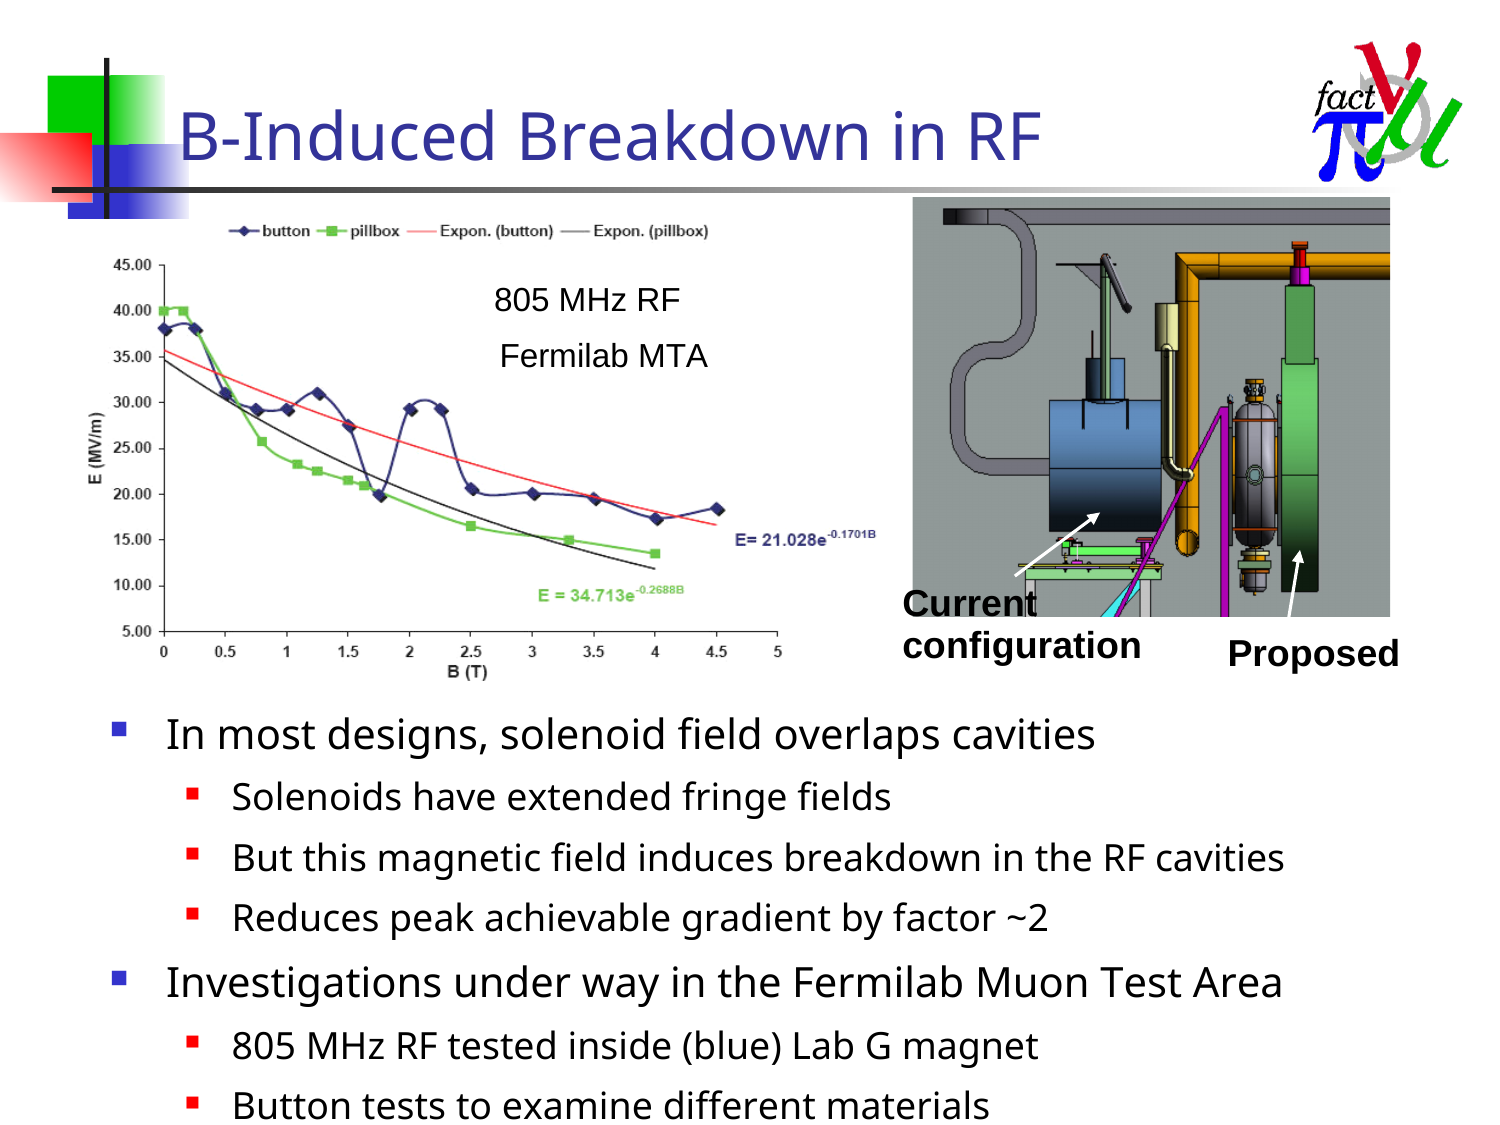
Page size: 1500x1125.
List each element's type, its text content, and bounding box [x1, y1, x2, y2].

text_box 805 MHz RF [480, 265, 695, 326]
picture [1441, 41, 1463, 188]
text_box Proposed [1212, 624, 1416, 725]
text_box Current configuration [887, 574, 1158, 675]
text_box Fermilab MTA [486, 321, 723, 382]
title B-Induced Breakdown in RF [162, 0, 1441, 188]
picture [62, 197, 1391, 695]
list In most designs, solenoid field overlaps cavities Solenoids have extended fringe fields But this magnetic field induces breakdown in the RF cavities Reduces peak achievable gradient by factor ~2 Investigations under way in the Fermilab Muon Test Area 805 MHz RF tested inside (blue) Lab G magnet Button tests to examine different materials [95, 696, 1457, 1085]
